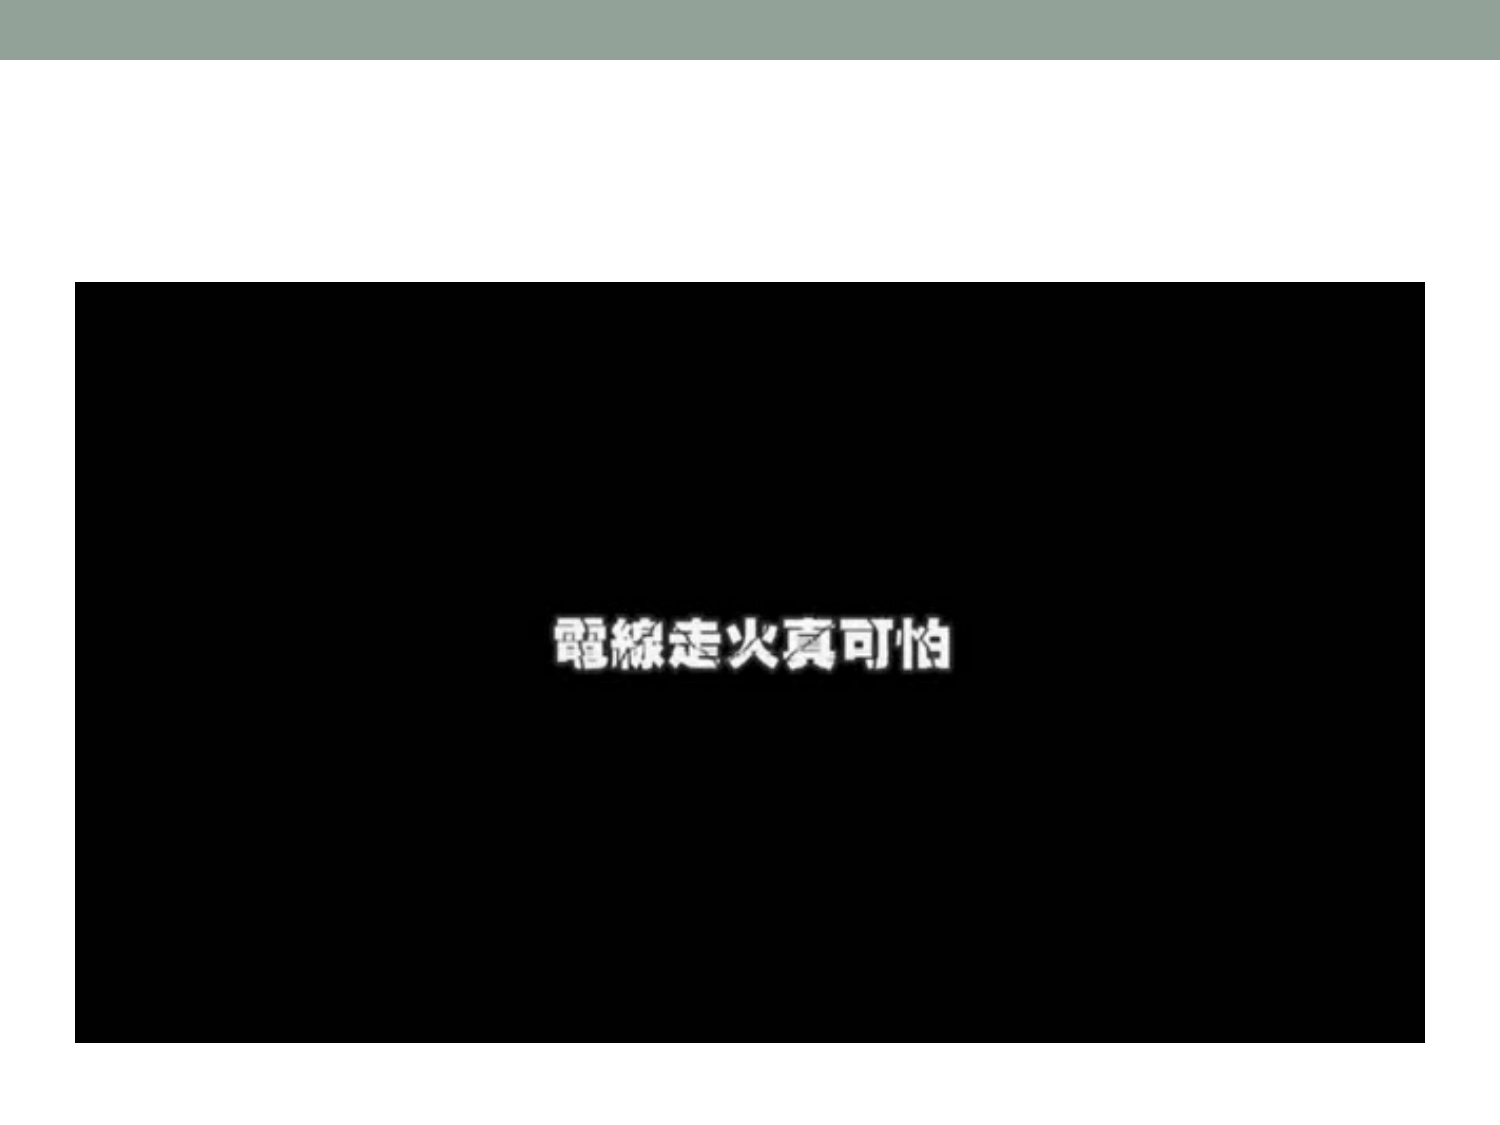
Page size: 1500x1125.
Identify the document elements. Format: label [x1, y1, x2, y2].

picture [75, 282, 1425, 1043]
